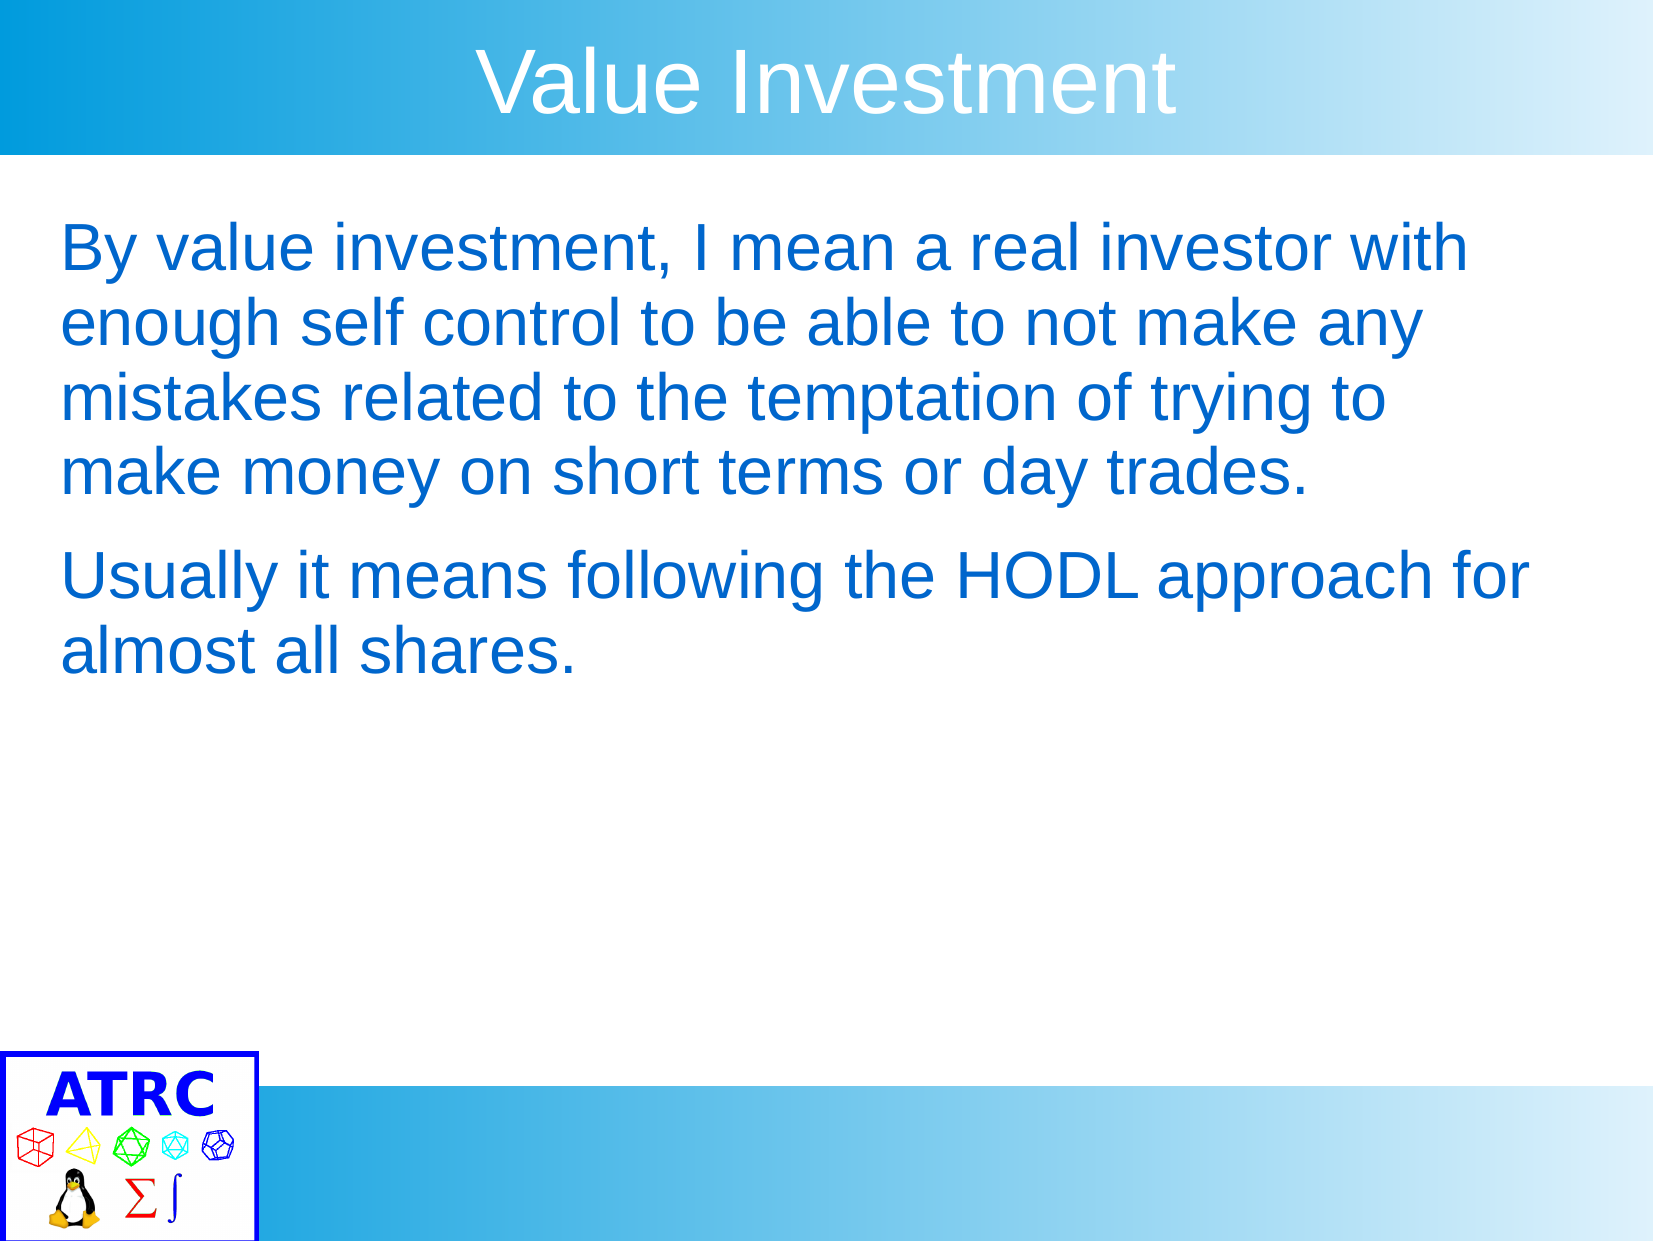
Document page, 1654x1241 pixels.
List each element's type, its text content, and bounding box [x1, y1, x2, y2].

picture [0, 1051, 259, 1241]
title Value Investment [82, 30, 1571, 135]
list By value investment, I mean a real investor with enough self control to be able to not make any mistakes related to the temptation of trying to make money on short terms or day trades. Usually it means following the HODL approach for almost all shares. [60, 210, 1549, 930]
